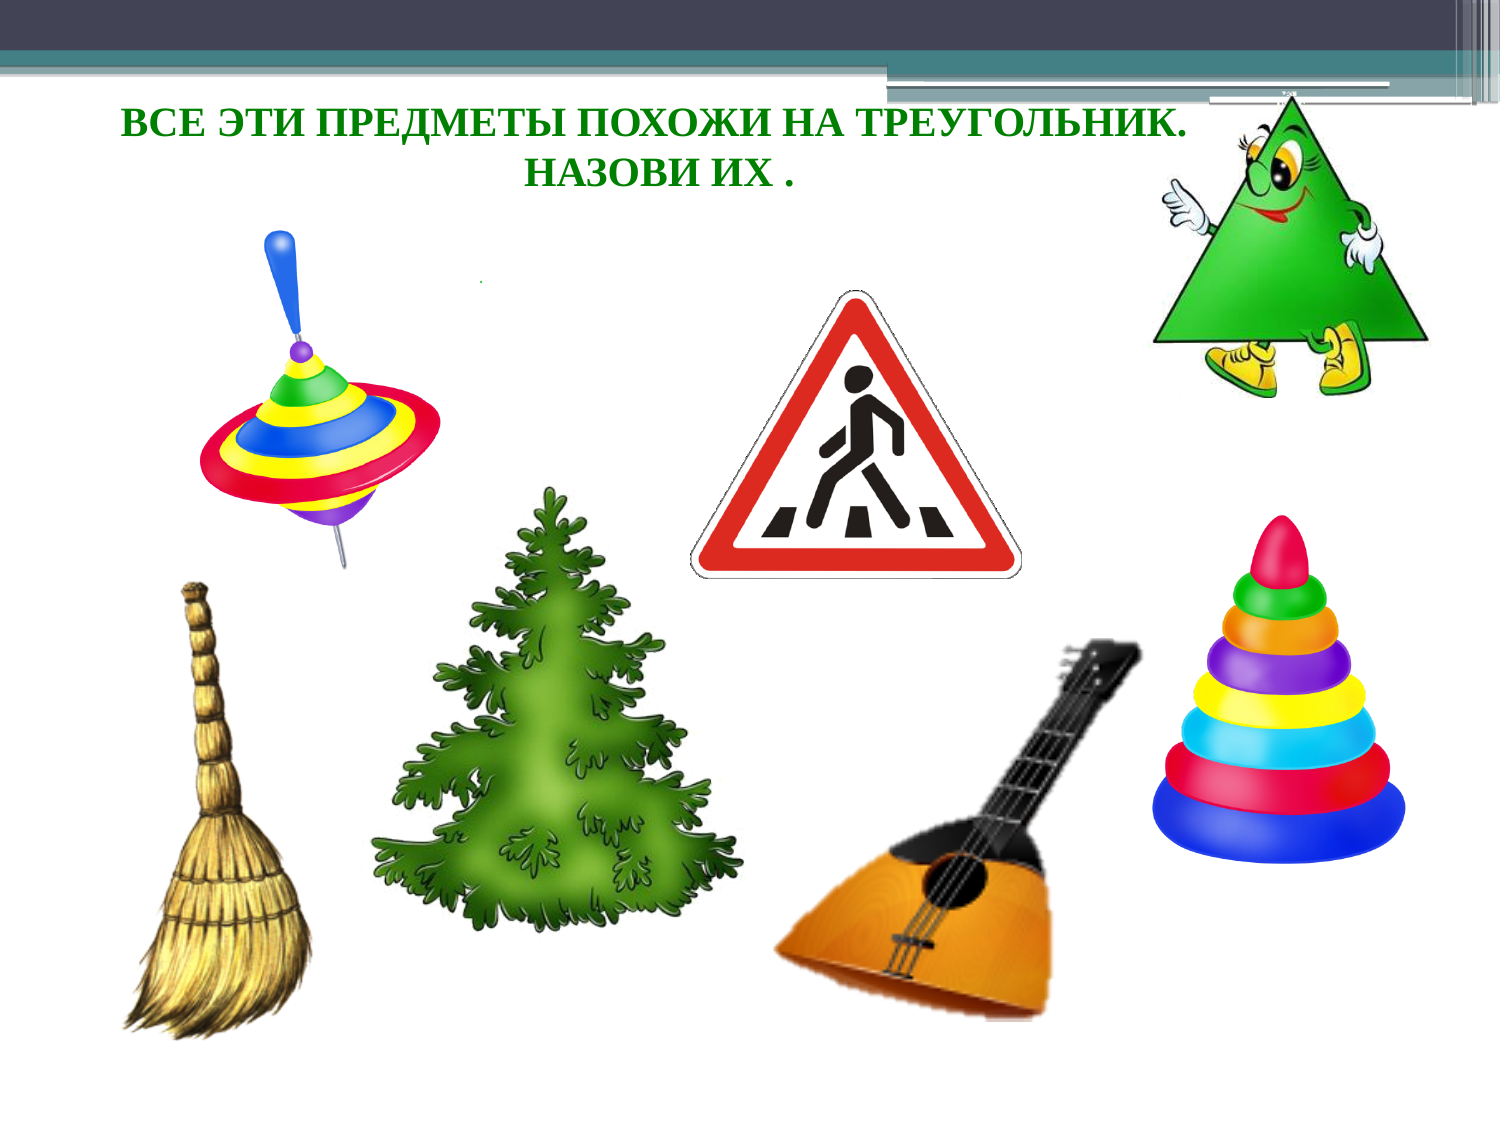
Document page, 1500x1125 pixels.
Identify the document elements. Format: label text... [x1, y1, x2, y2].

text_box ВСЕ ЭТИ ПРЕДМЕТЫ ПОХОЖИ НА ТРЕУГОЛЬНИК. НАЗОВИ ИХ . [105, 87, 1213, 203]
picture [773, 489, 1500, 1022]
picture [100, 214, 1022, 1059]
picture [1104, 55, 1465, 398]
